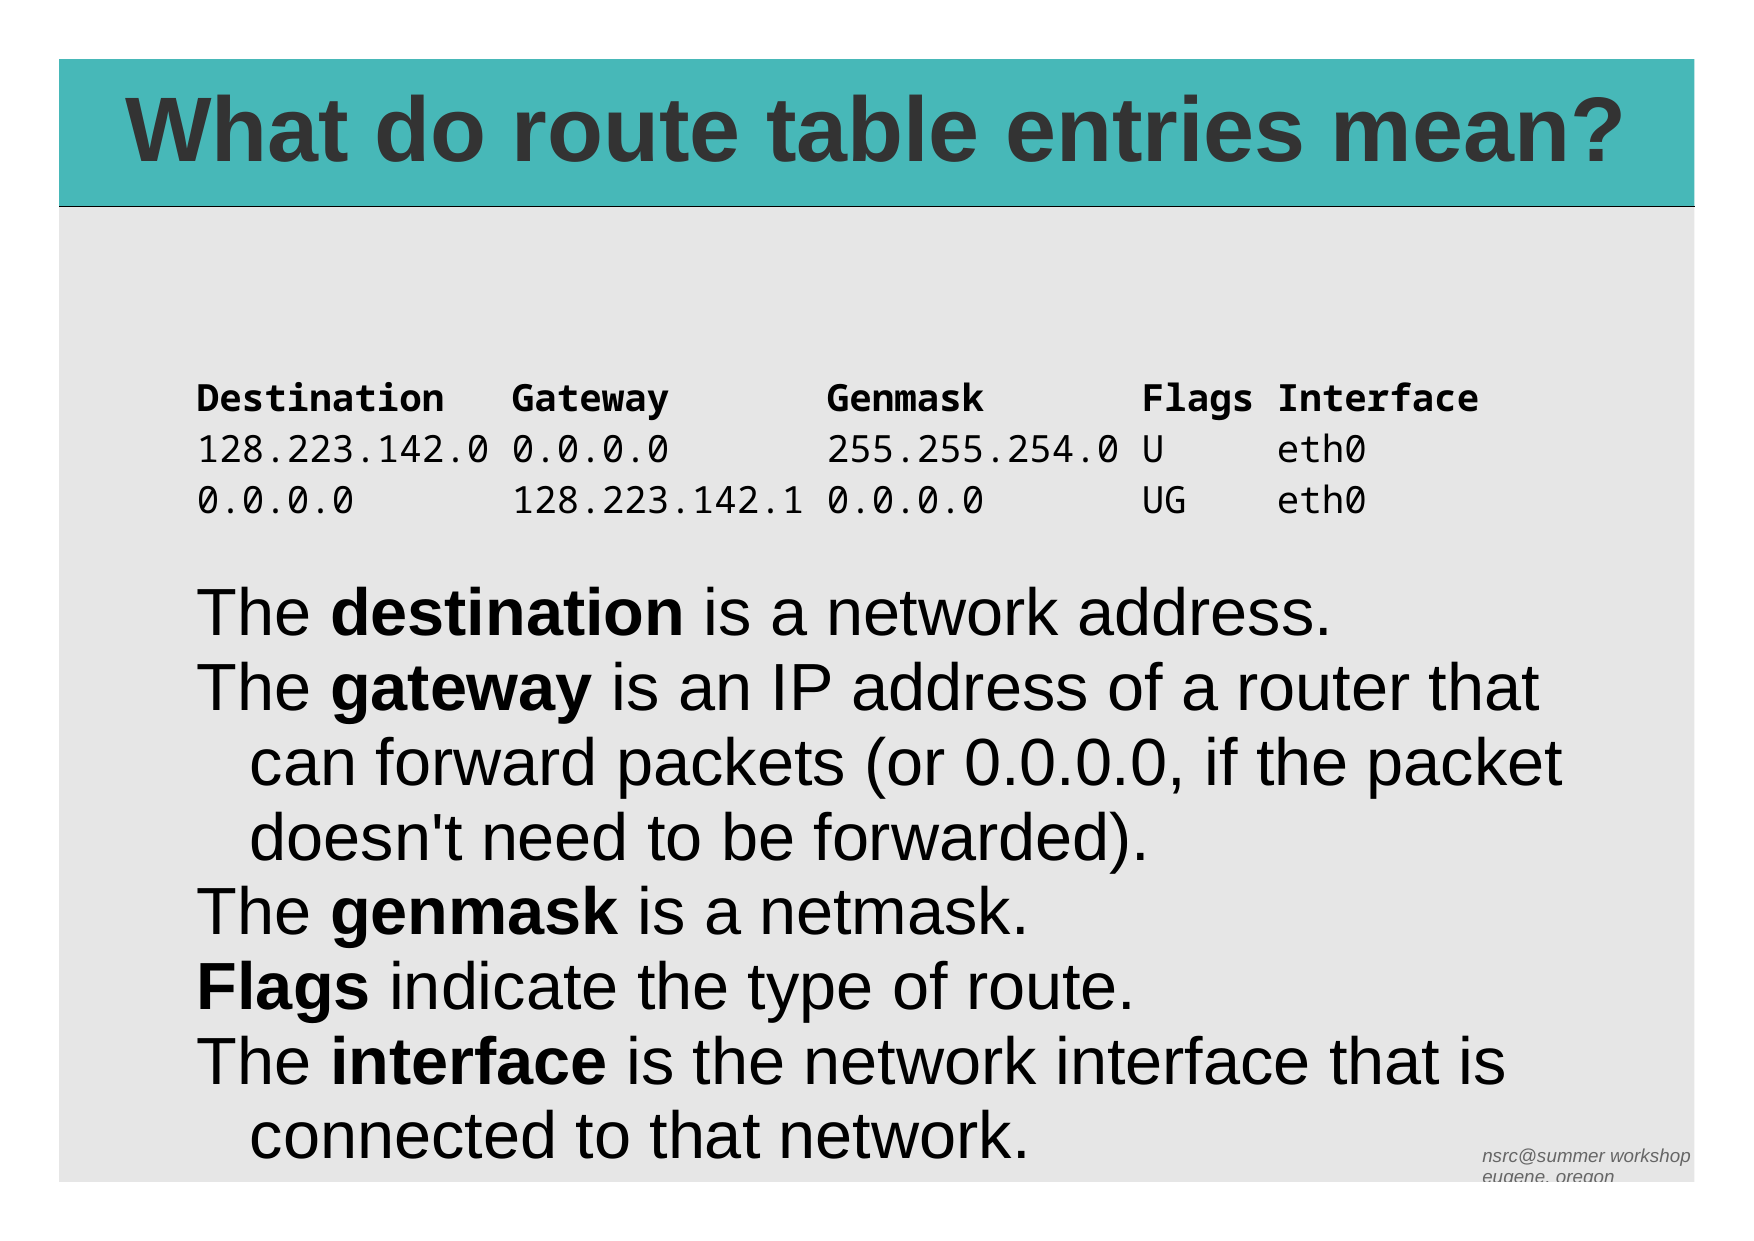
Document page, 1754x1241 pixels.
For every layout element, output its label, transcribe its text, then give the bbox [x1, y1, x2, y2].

title What do route table entries mean? [59, 41, 1695, 219]
list Destination Gateway Genmask Flags Interface 128.223.142.0 0.0.0.0 255.255.254.0 U eth0 0.0.0.0 128.223.142.1 0.0.0.0 UG eth0 The destination is a network address. The gateway is an IP address of a router that can forward packets (or 0.0.0.0, if the packet doesn't need to be forwarded). The genmask is a netmask. Flags indicate the type of route. The interface is the network interface that is connected to that network. [179, 371, 1576, 1220]
